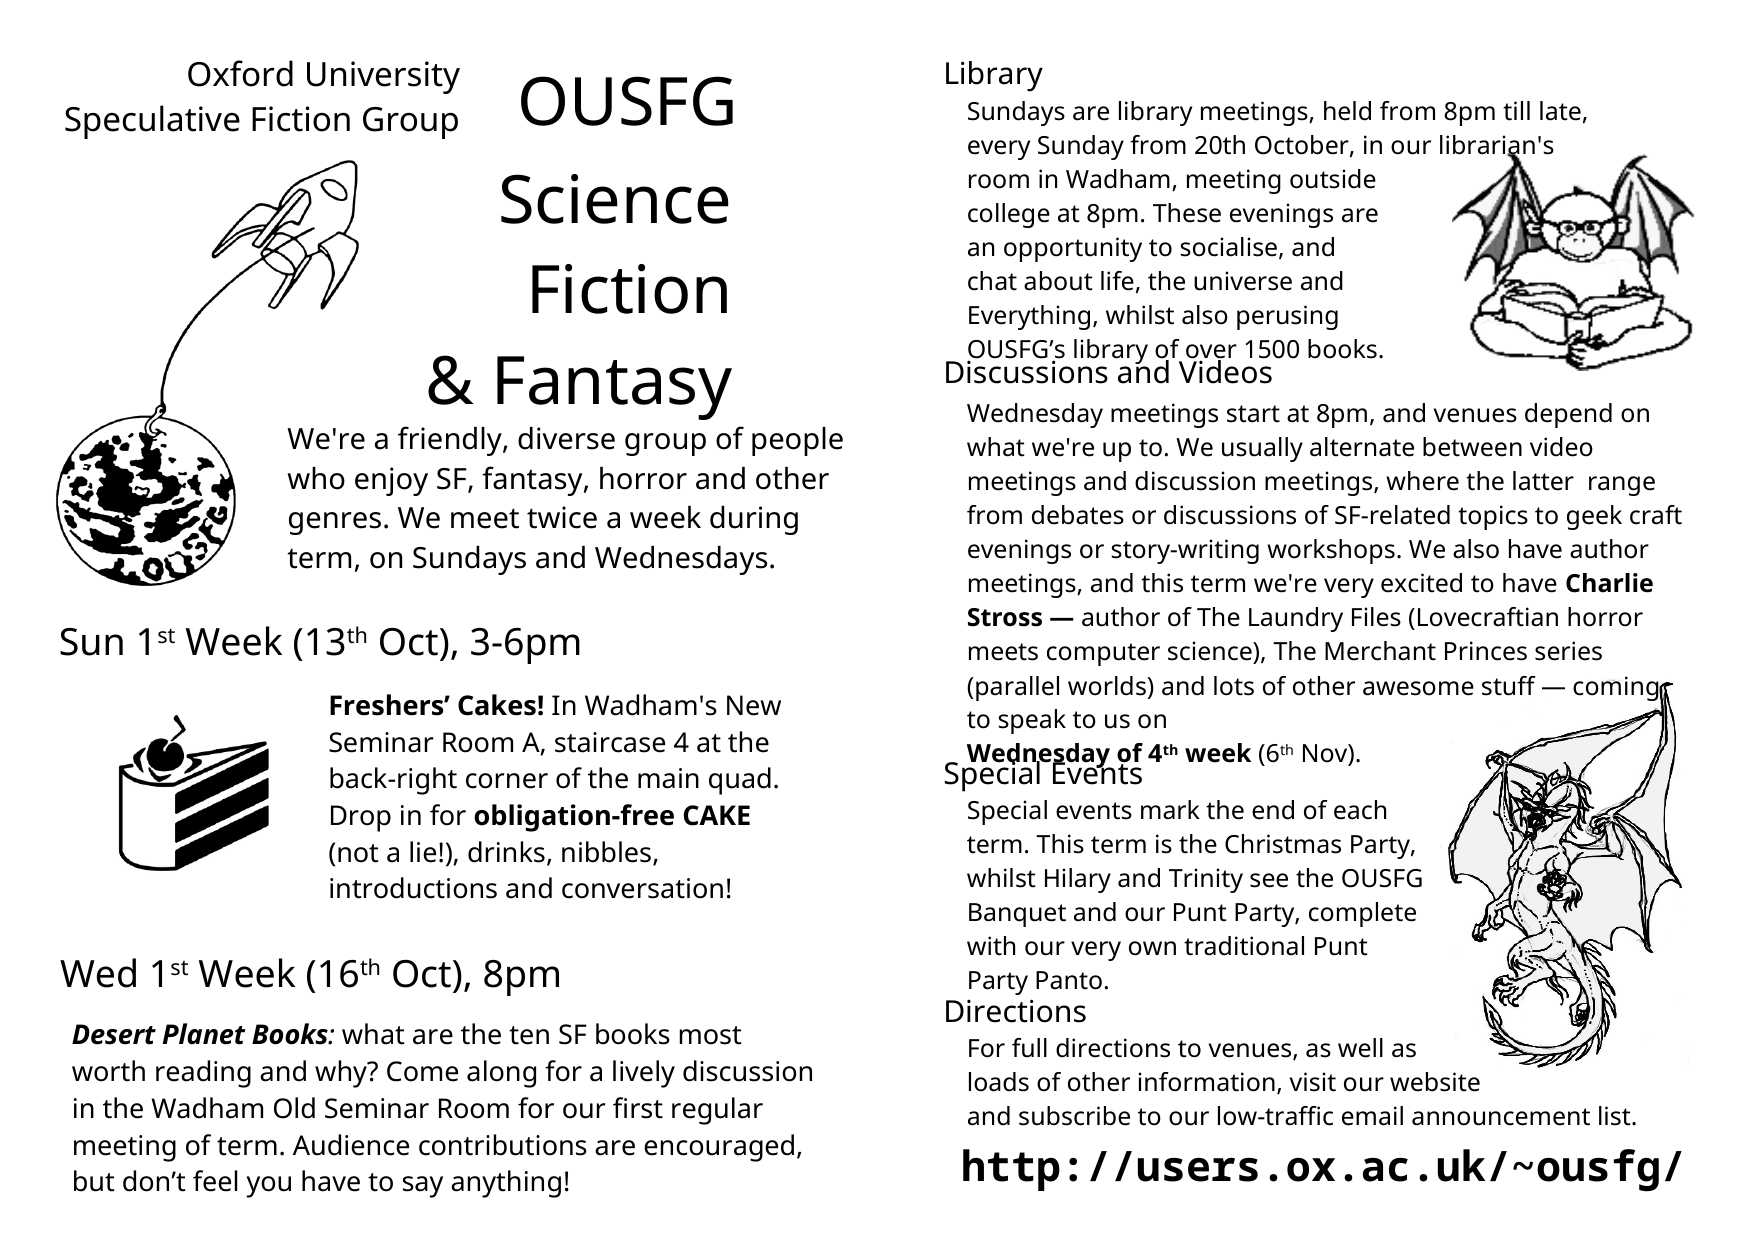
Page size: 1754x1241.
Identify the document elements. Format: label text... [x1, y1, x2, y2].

text_box Wed 1st Week (16th Oct), 8pm [45, 940, 604, 1015]
text_box Desert Planet Books: what are the ten SF books most worth reading and why? Come along for a lively discussion in the Wadham Old Seminar Room for our first regular meeting of term. Audience contributions are encouraged, but don’t feel you have to say anything! [57, 1008, 837, 1238]
text_box Science Fiction & Fantasy [411, 144, 812, 406]
picture [1452, 153, 1696, 371]
picture [1440, 742, 1689, 1023]
text_box Oxford University Speculative Fiction Group [48, 43, 593, 146]
text_box Library [928, 45, 1185, 97]
picture [29, 148, 397, 599]
text_box Special Events [928, 744, 1185, 797]
text_box http://users.ox.ac.uk/~ousfg/ [946, 1129, 1754, 1198]
text_box Discussions and Videos [928, 343, 1372, 400]
text_box Wednesday meetings start at 8pm, and venues depend on what we're up to. We usually alternate between video meetings and discussion meetings, where the latter range from debates or discussions of SF-related topics to geek craft evenings or story-writing workshops. We also have author meetings, and this term we're very excited to have Charlie Stross — author of The Laundry Files (Lovecraftian horror meets computer science), The Merchant Princes series (parallel worlds) and lots of other awesome stuff — coming to speak to us on Wednesday of 4th week (6th Nov). [952, 388, 1701, 742]
picture [117, 713, 271, 873]
text_box Directions [928, 982, 1185, 1034]
text_box Sun 1st Week (13th Oct), 3-6pm [44, 608, 702, 671]
text_box Sundays are library meetings, held from 8pm till late, every Sunday from 20th October, in our librarian's room in Wadham, meeting outside college at 8pm. These evenings are an opportunity to socialise, and chat about life, the universe and Everything, whilst also perusing OUSFG’s library of over 1500 books. [952, 85, 1666, 343]
text_box Special events mark the end of each term. This term is the Christmas Party, whilst Hilary and Trinity see the OUSFG Banquet and our Punt Party, complete with our very own traditional Punt Party Panto. [952, 785, 1447, 982]
text_box Freshers’ Cakes! In Wadham's New Seminar Room A, staircase 4 at the back-right corner of the main quad. Drop in for obligation-free CAKE (not a lie!), drinks, nibbles, introductions and conversation! [313, 687, 816, 942]
text_box OUSFG [593, 46, 779, 143]
text_box We're a friendly, diverse group of people who enjoy SF, fantasy, horror and other genres. We meet twice a week during term, on Sundays and Wednesdays. [272, 410, 865, 687]
text_box For full directions to venues, as well as loads of other information, visit our website and subscribe to our low-traffic email announcement list. [952, 1023, 1731, 1129]
